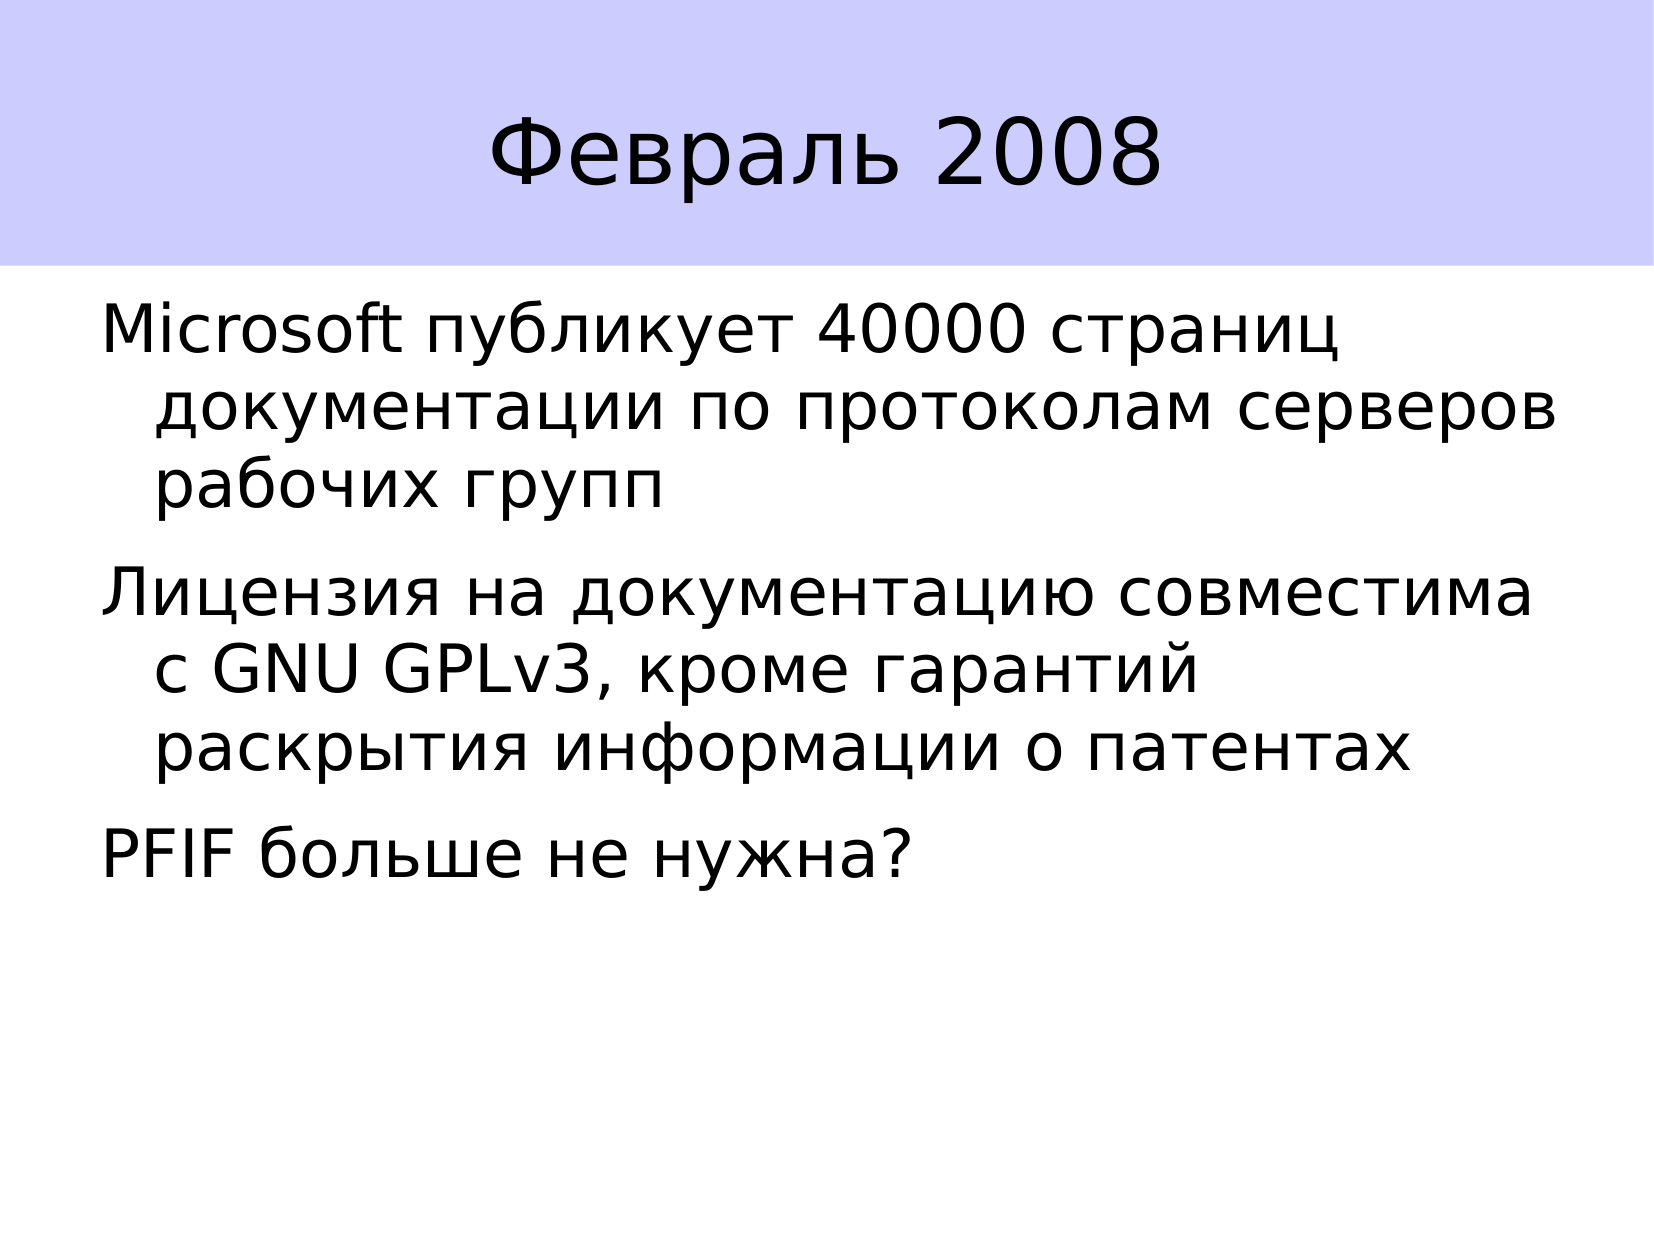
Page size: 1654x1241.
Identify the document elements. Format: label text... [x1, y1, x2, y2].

title Февраль 2008 [82, 56, 1571, 250]
list Microsoft публикует 40000 страниц документации по протоколам серверов рабочих групп Лицензия на документацию совместима с GNU GPLv3, кроме гарантий раскрытия информации о патентах PFIF больше не нужна? [82, 290, 1571, 1094]
